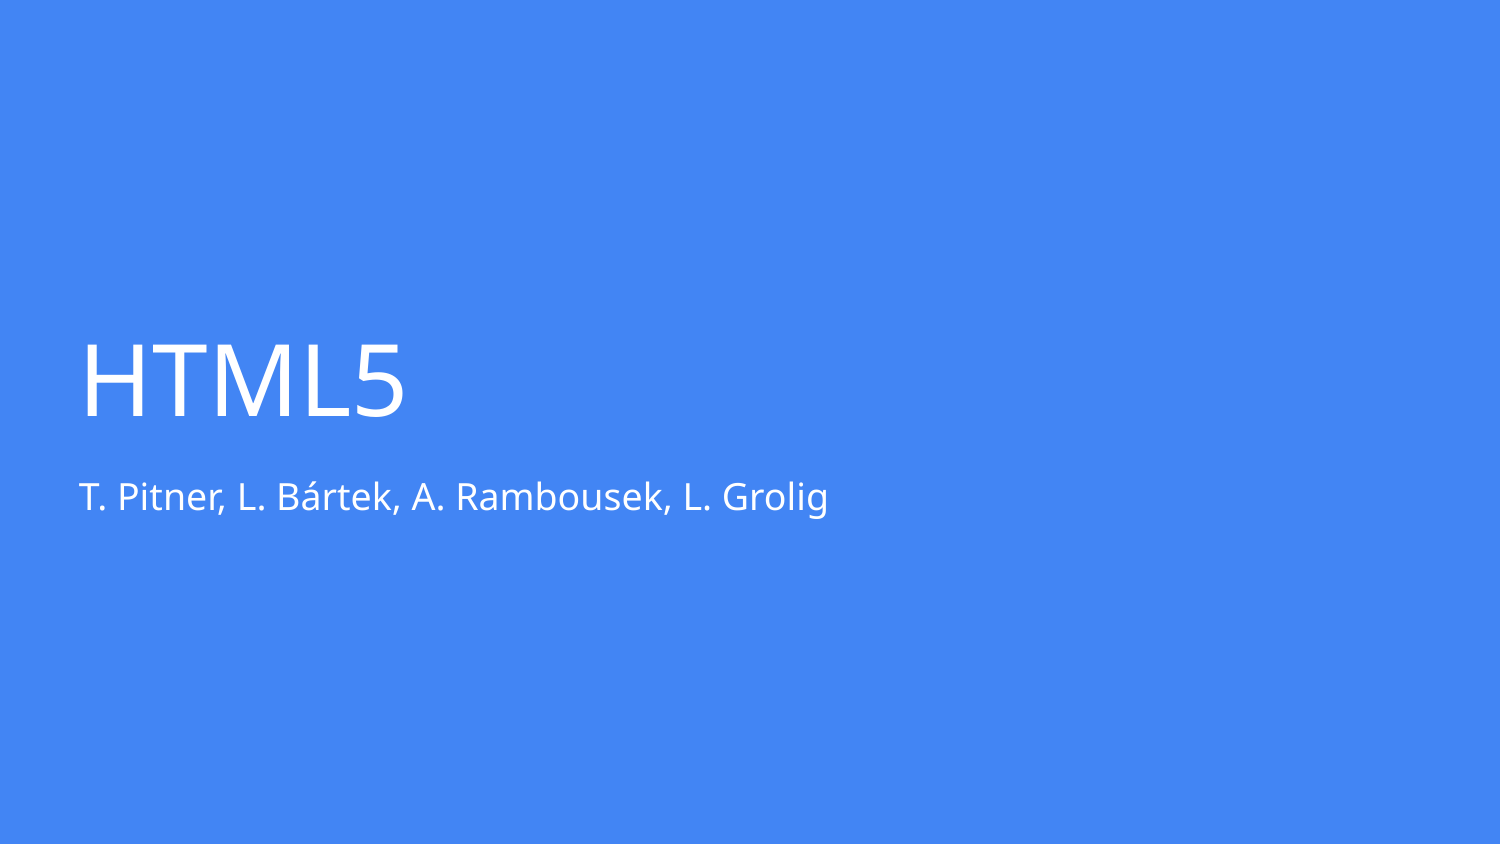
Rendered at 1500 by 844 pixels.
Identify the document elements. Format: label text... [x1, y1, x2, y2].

text_box T. Pitner, L. Bártek, A. Rambousek, L. Grolig [64, 457, 1413, 529]
text_box HTML5 [64, 298, 1413, 452]
